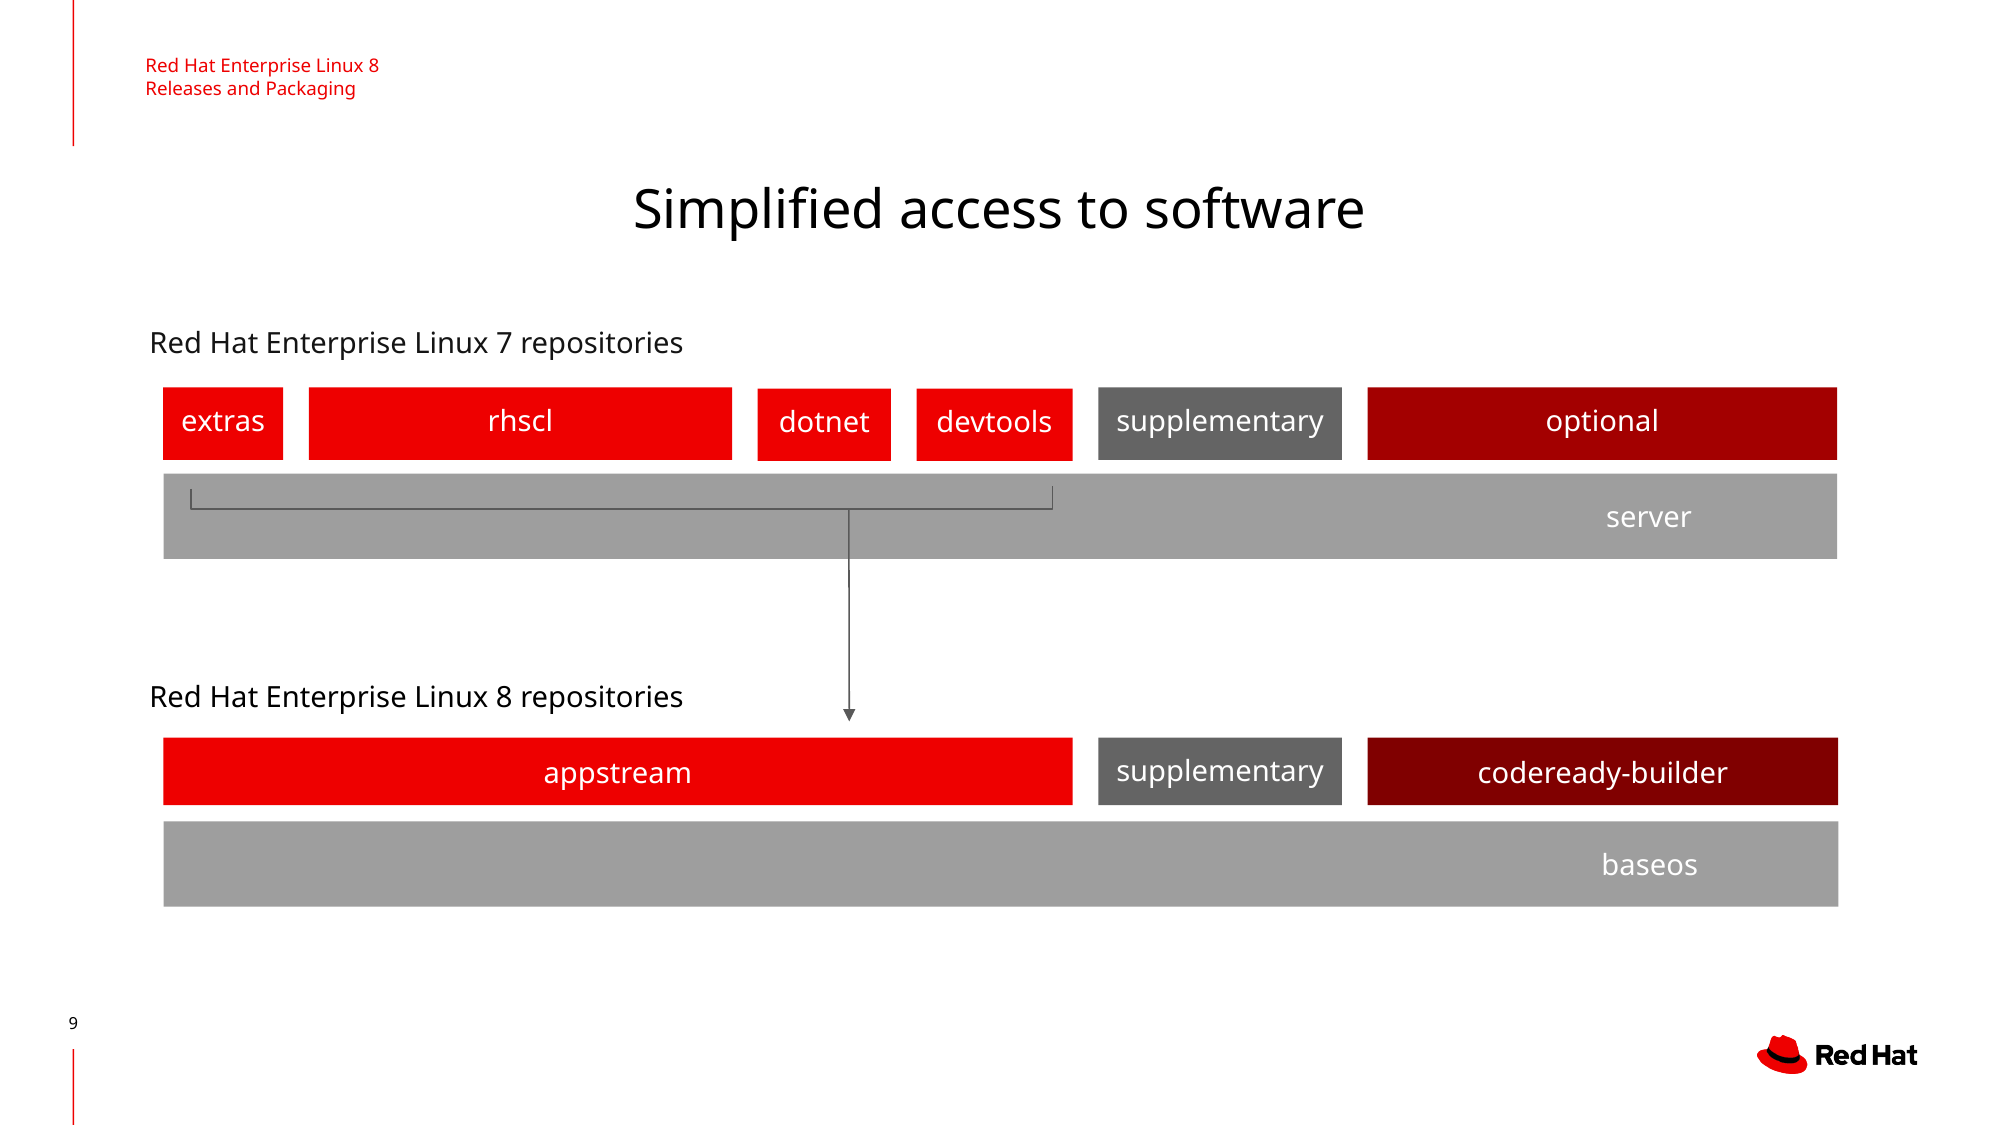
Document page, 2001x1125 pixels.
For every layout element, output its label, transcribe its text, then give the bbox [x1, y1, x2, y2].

text_box appstream [163, 737, 1073, 806]
text_box extras [163, 387, 284, 460]
text_box baseos [163, 821, 1839, 907]
text_box supplementary [1098, 387, 1342, 460]
title Simplified access to software [287, 155, 1713, 314]
text_box dotnet [757, 388, 891, 461]
text_box server [163, 473, 1838, 559]
slide_number <number> [13, 1012, 134, 1036]
text_box [149, 725, 1851, 919]
text_box Red Hat Enterprise Linux 8 Releases and Packaging [73, 9, 919, 144]
text_box codeready-builder [1367, 737, 1839, 806]
text_box optional [1367, 387, 1838, 460]
text_box supplementary [1098, 737, 1342, 806]
text_box Red Hat Enterprise Linux 8 repositories [149, 663, 846, 749]
picture [1757, 1035, 1918, 1074]
text_box rhscl [308, 387, 733, 460]
text_box [149, 376, 1851, 570]
text_box Red Hat Enterprise Linux 7 repositories [149, 309, 797, 395]
text_box devtools [916, 388, 1073, 461]
